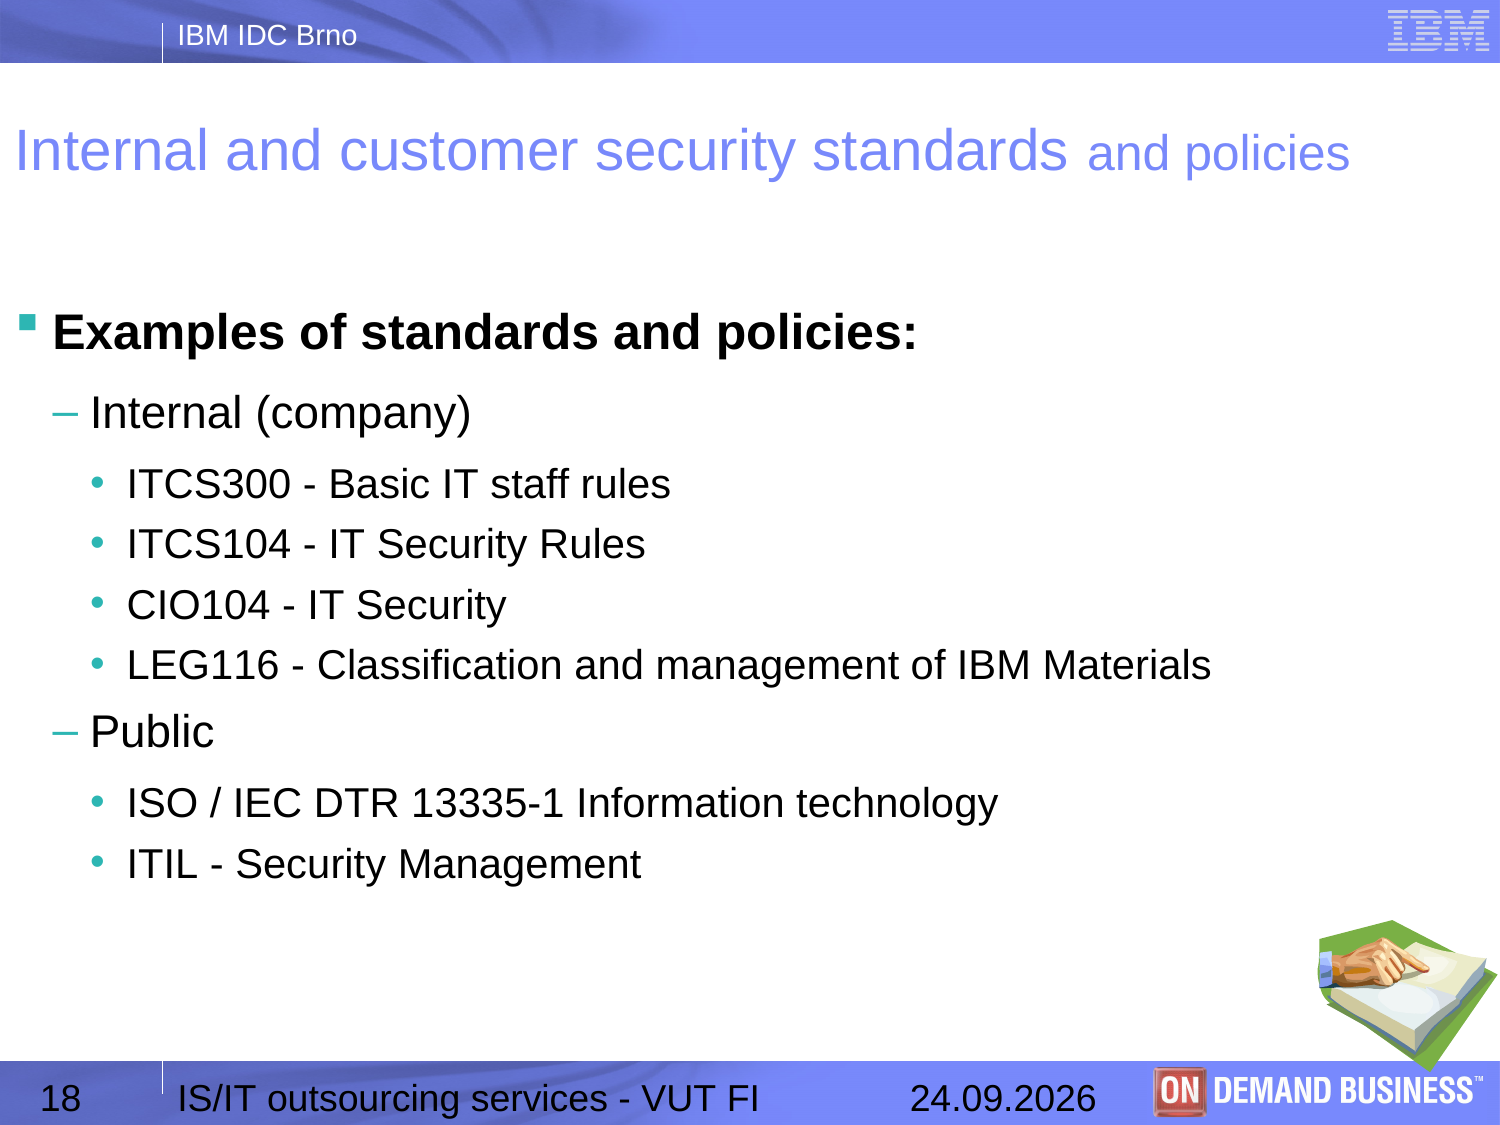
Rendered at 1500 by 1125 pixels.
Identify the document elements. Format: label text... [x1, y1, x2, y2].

title Internal and customer security standards and policies [0, 66, 1434, 191]
picture [0, 0, 1500, 63]
list Examples of standards and policies: Internal (company) ITCS300 - Basic IT staff rules ITCS104 - IT Security Rules CIO104 - IT Security LEG116 - Classification and management of IBM Materials Public ISO / IEC DTR 13335-1 Information technology ITIL - Security Management [0, 291, 1500, 932]
picture [0, 917, 1500, 1125]
